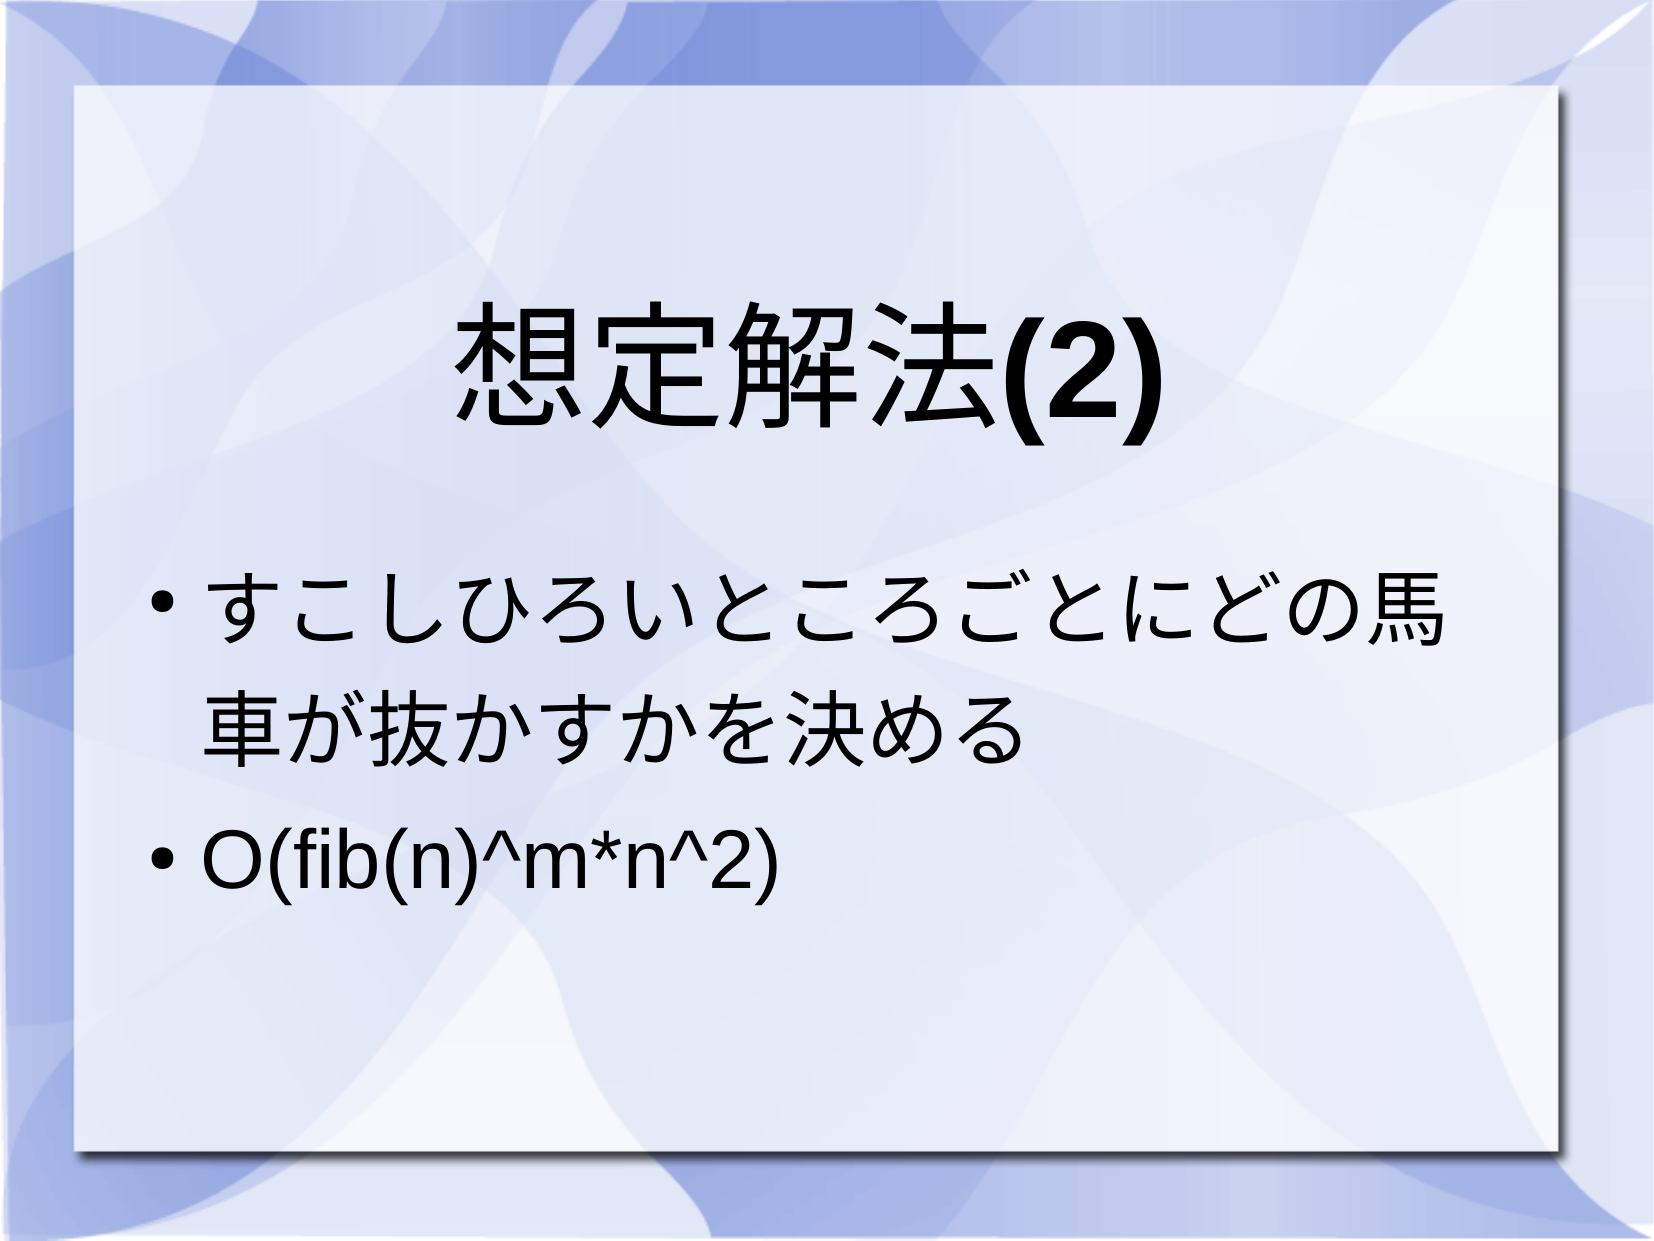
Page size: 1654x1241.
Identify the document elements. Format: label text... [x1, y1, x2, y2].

list すこしひろいところごとにどの馬車が抜かすかを決める O(fib(n)^m*n^2) [129, 543, 1489, 1241]
picture [0, 0, 1654, 1241]
title 想定解法(2) [82, 253, 1536, 461]
